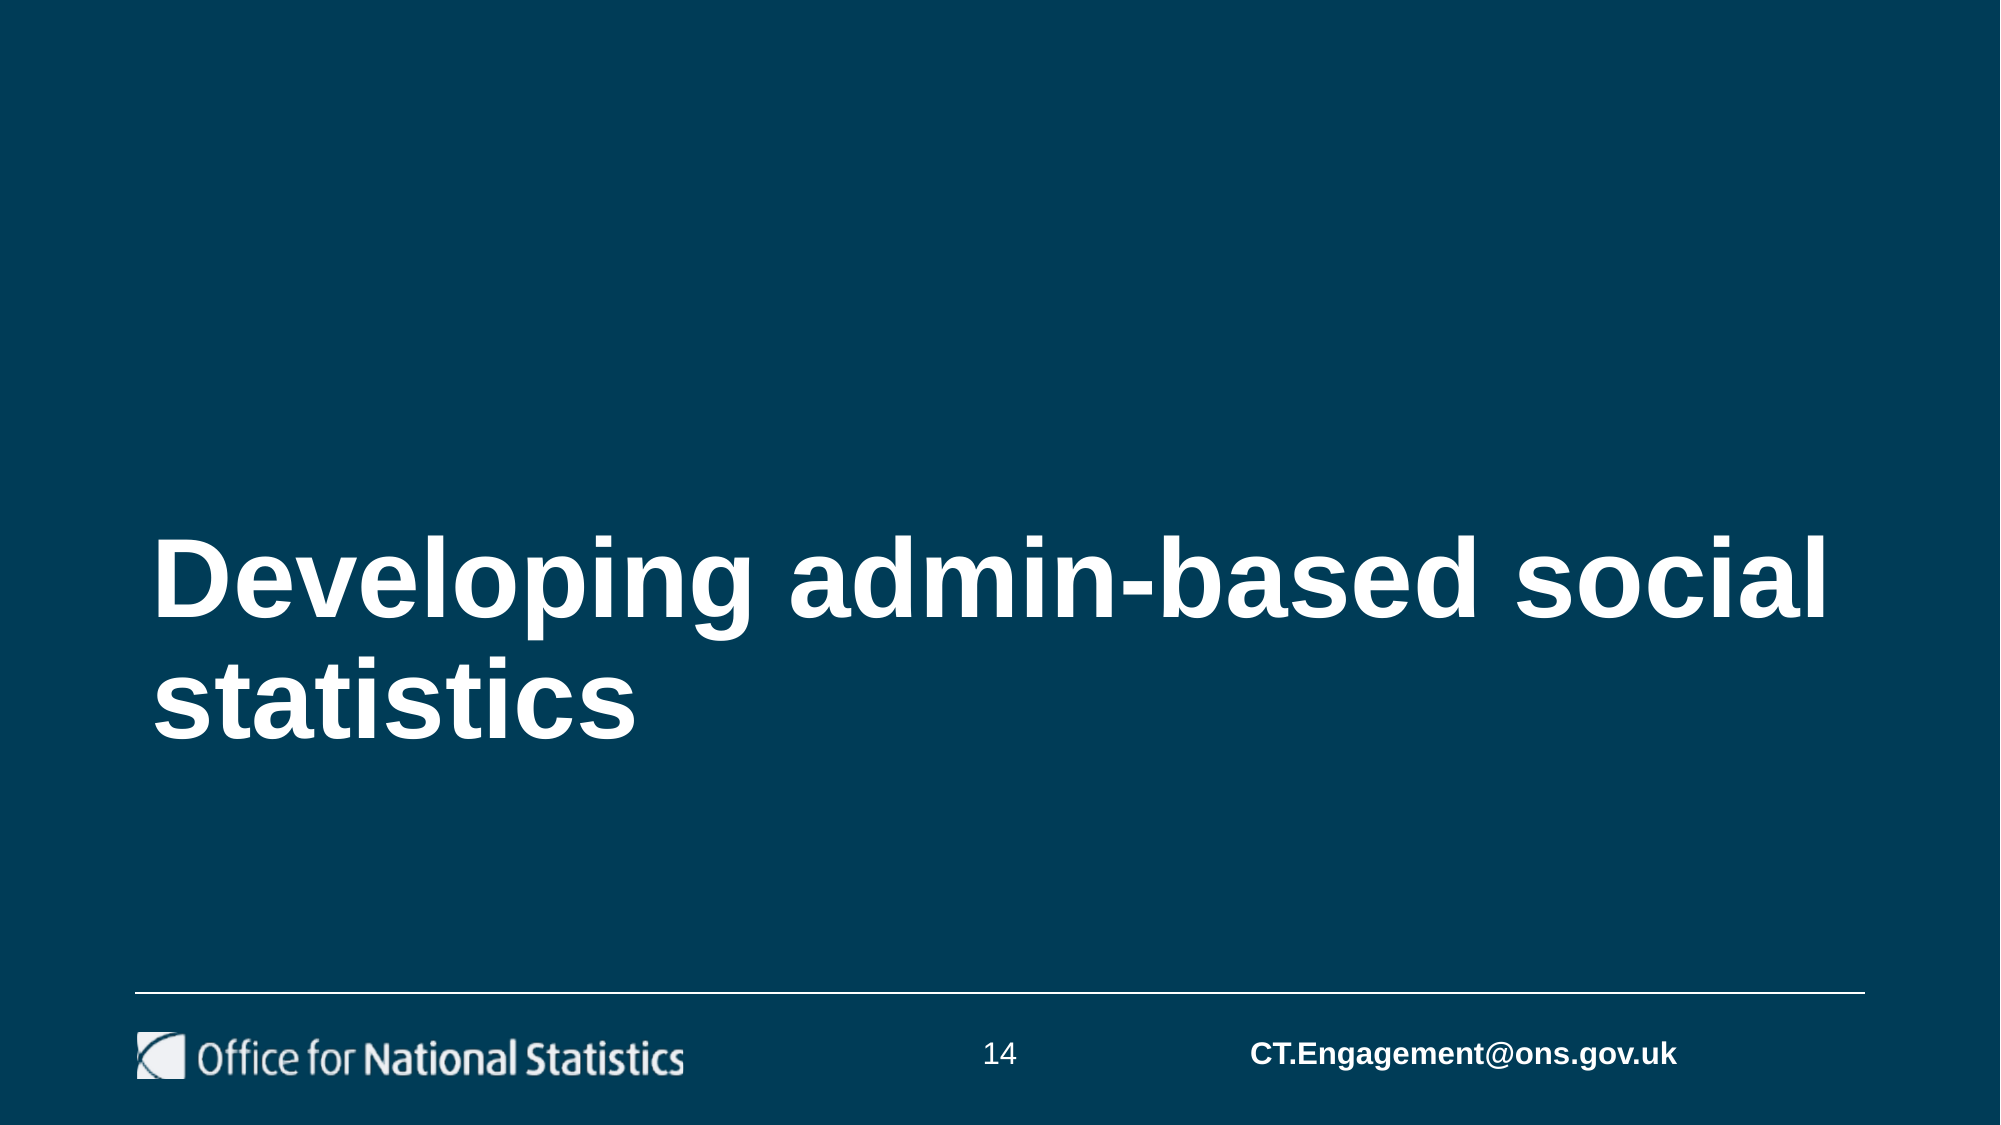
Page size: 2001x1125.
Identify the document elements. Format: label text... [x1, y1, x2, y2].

text_box CT.Engagement@ons.gov.uk [1236, 1025, 1866, 1086]
text_box 14 [764, 1025, 1236, 1086]
title Developing admin-based social statistics [137, 454, 1863, 771]
